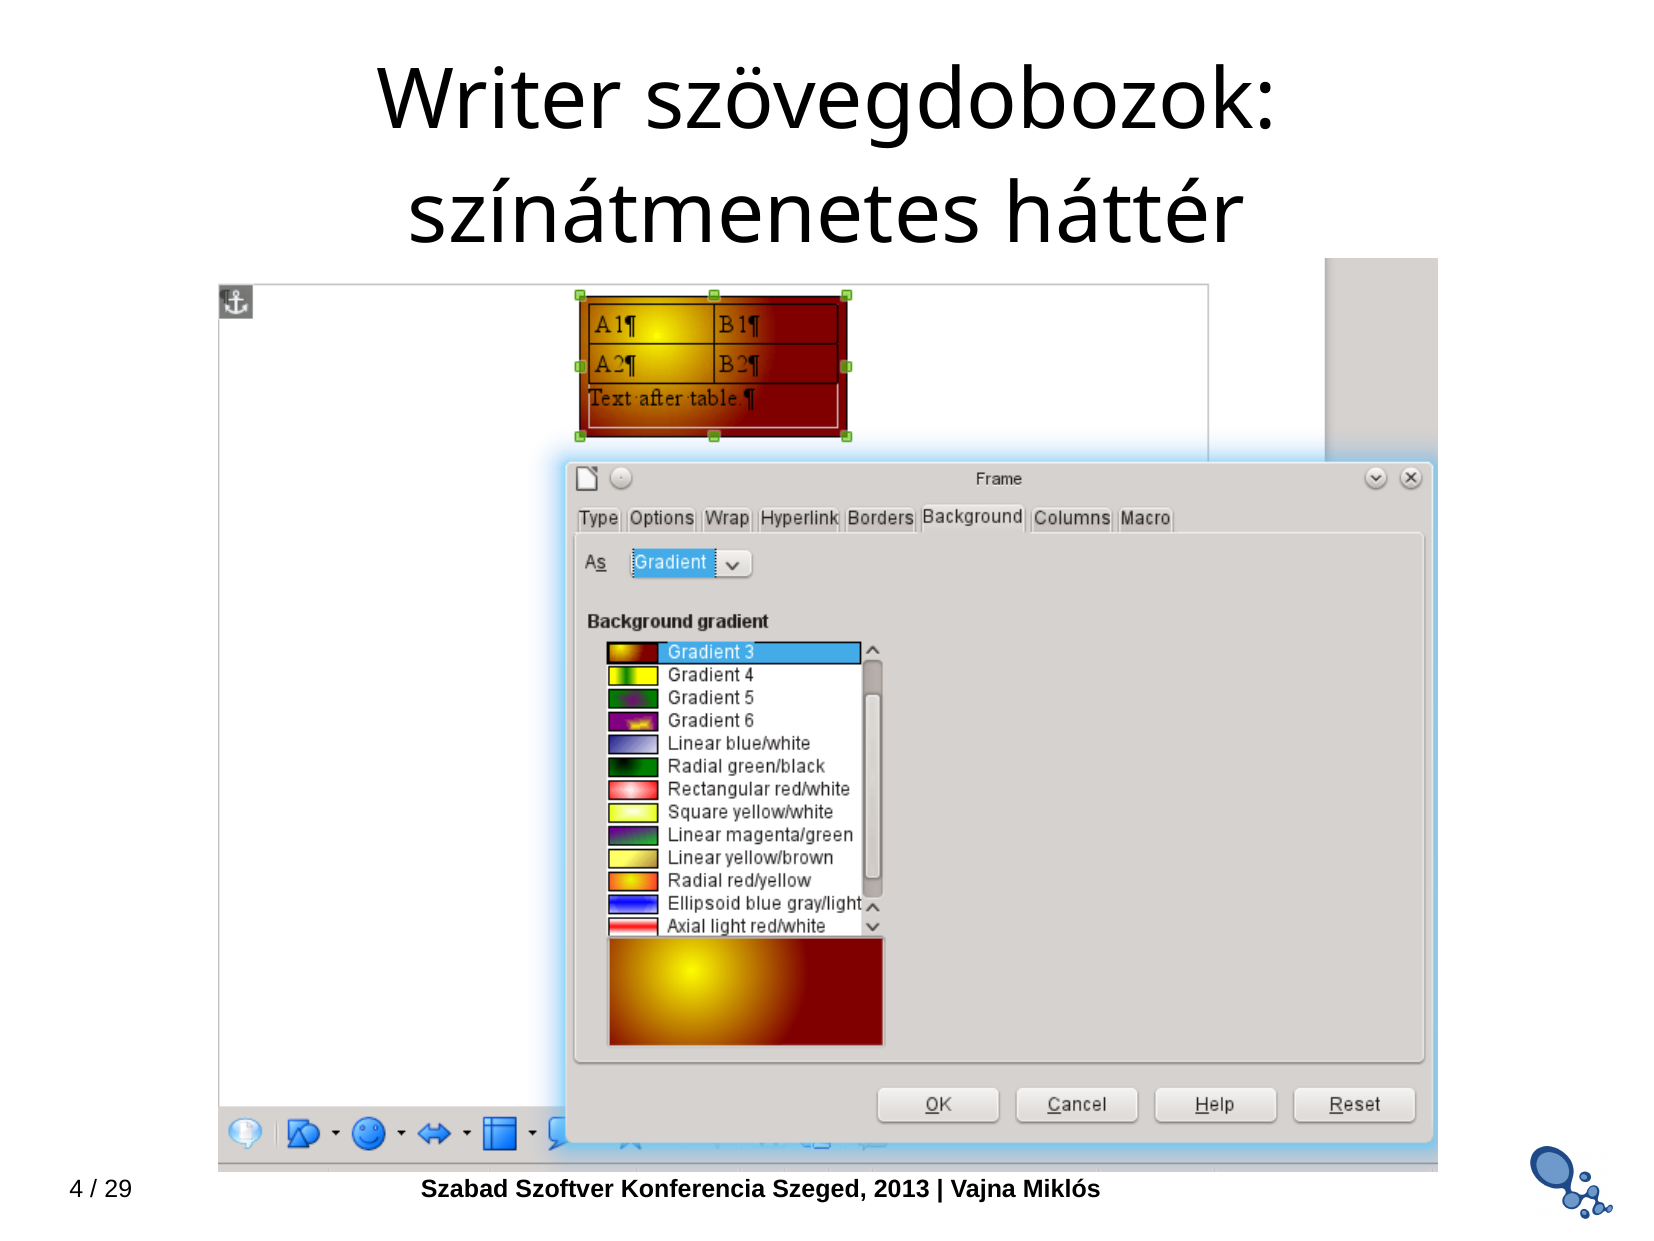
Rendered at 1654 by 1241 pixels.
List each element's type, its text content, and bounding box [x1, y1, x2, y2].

title Writer szövegdobozok: színátmenetes háttér [82, 47, 1571, 259]
picture [1530, 1146, 1613, 1219]
picture [218, 258, 1438, 1172]
